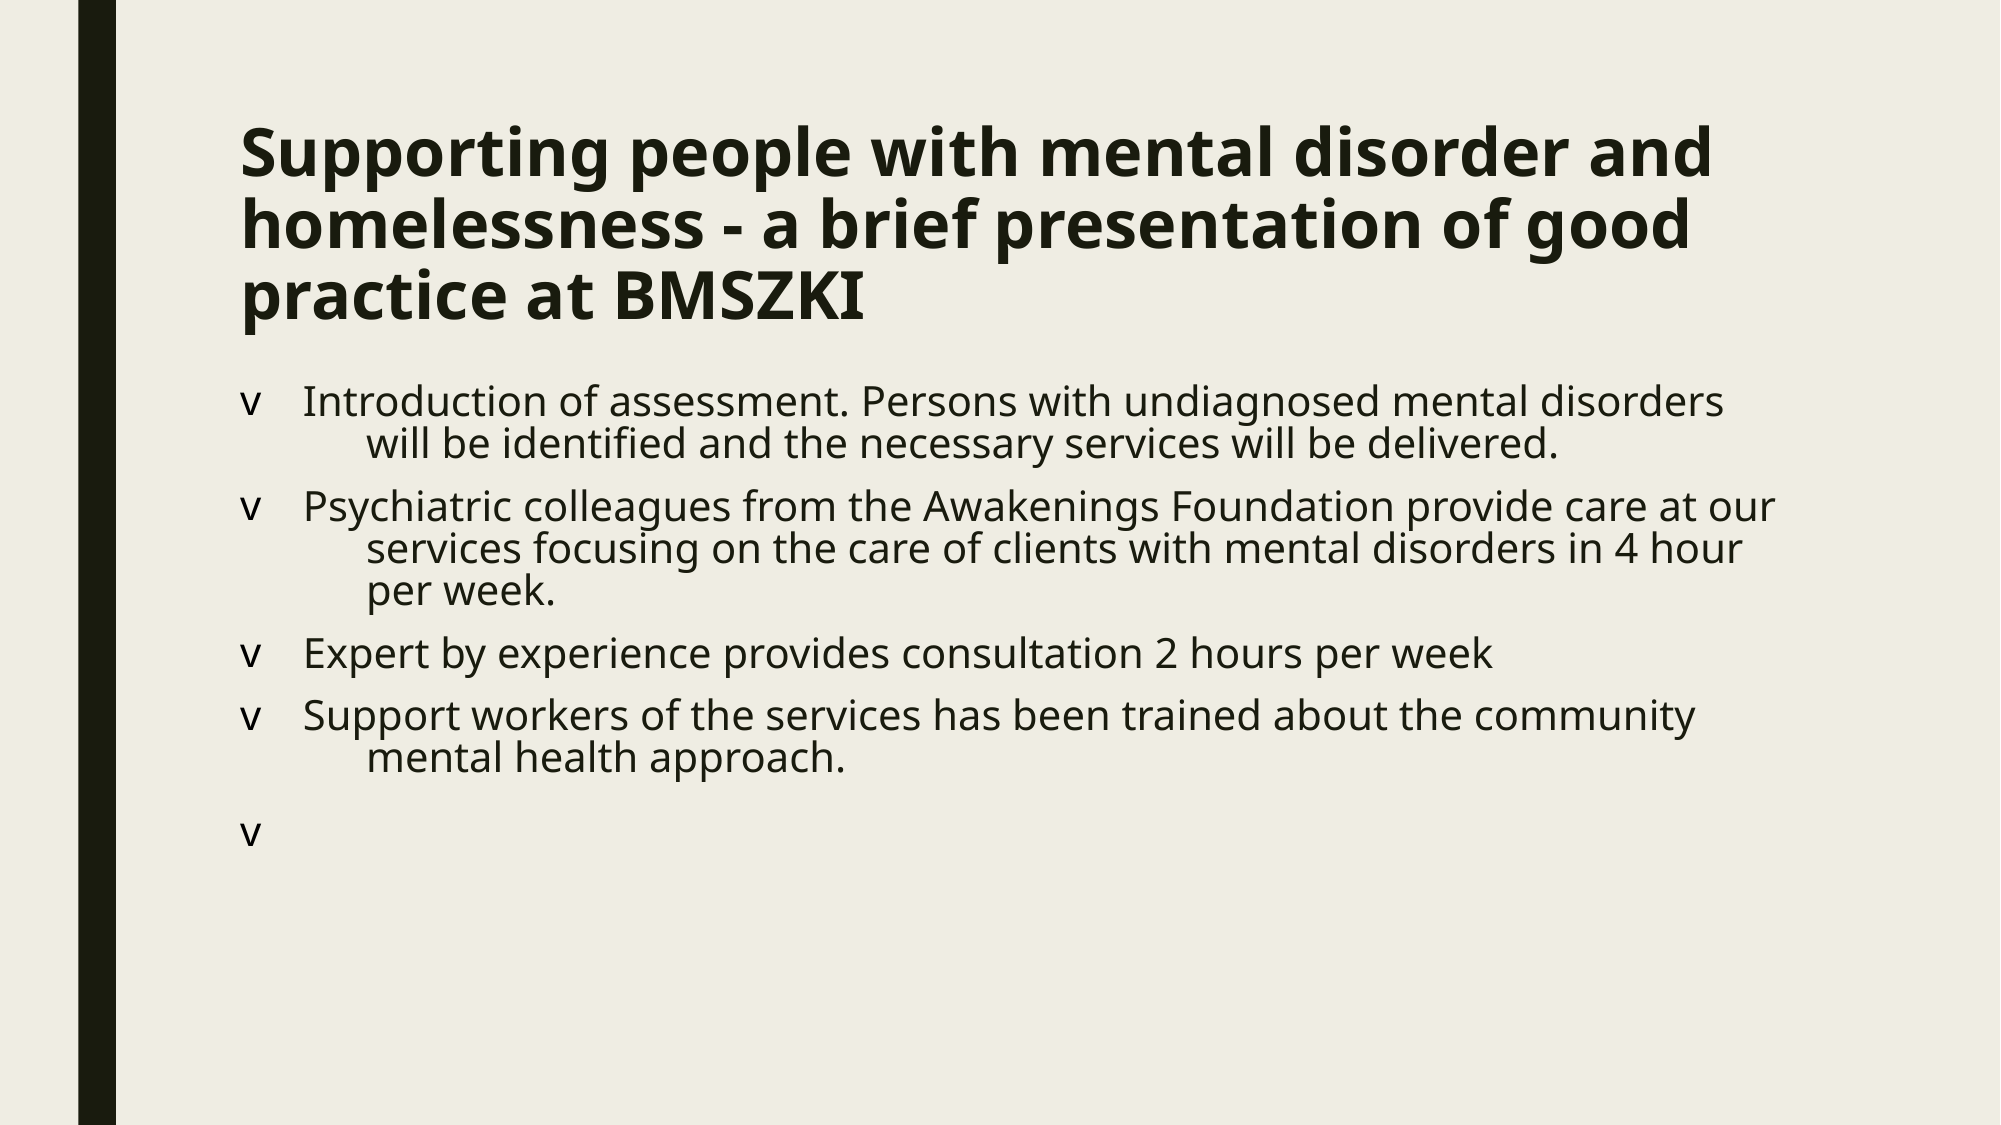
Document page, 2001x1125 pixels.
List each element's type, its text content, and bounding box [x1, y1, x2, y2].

title Supporting people with mental disorder and homelessness - a brief presentation of good practice at BMSZKI [225, 112, 1801, 357]
list Introduction of assessment. Persons with undiagnosed mental disorders will be identified and the necessary services will be delivered. Psychiatric colleagues from the Awakenings Foundation provide care at our services focusing on the care of clients with mental disorders in 4 hour per week. Expert by experience provides consultation 2 hours per week Support workers of the services has been trained about the community mental health approach. [225, 375, 1801, 963]
